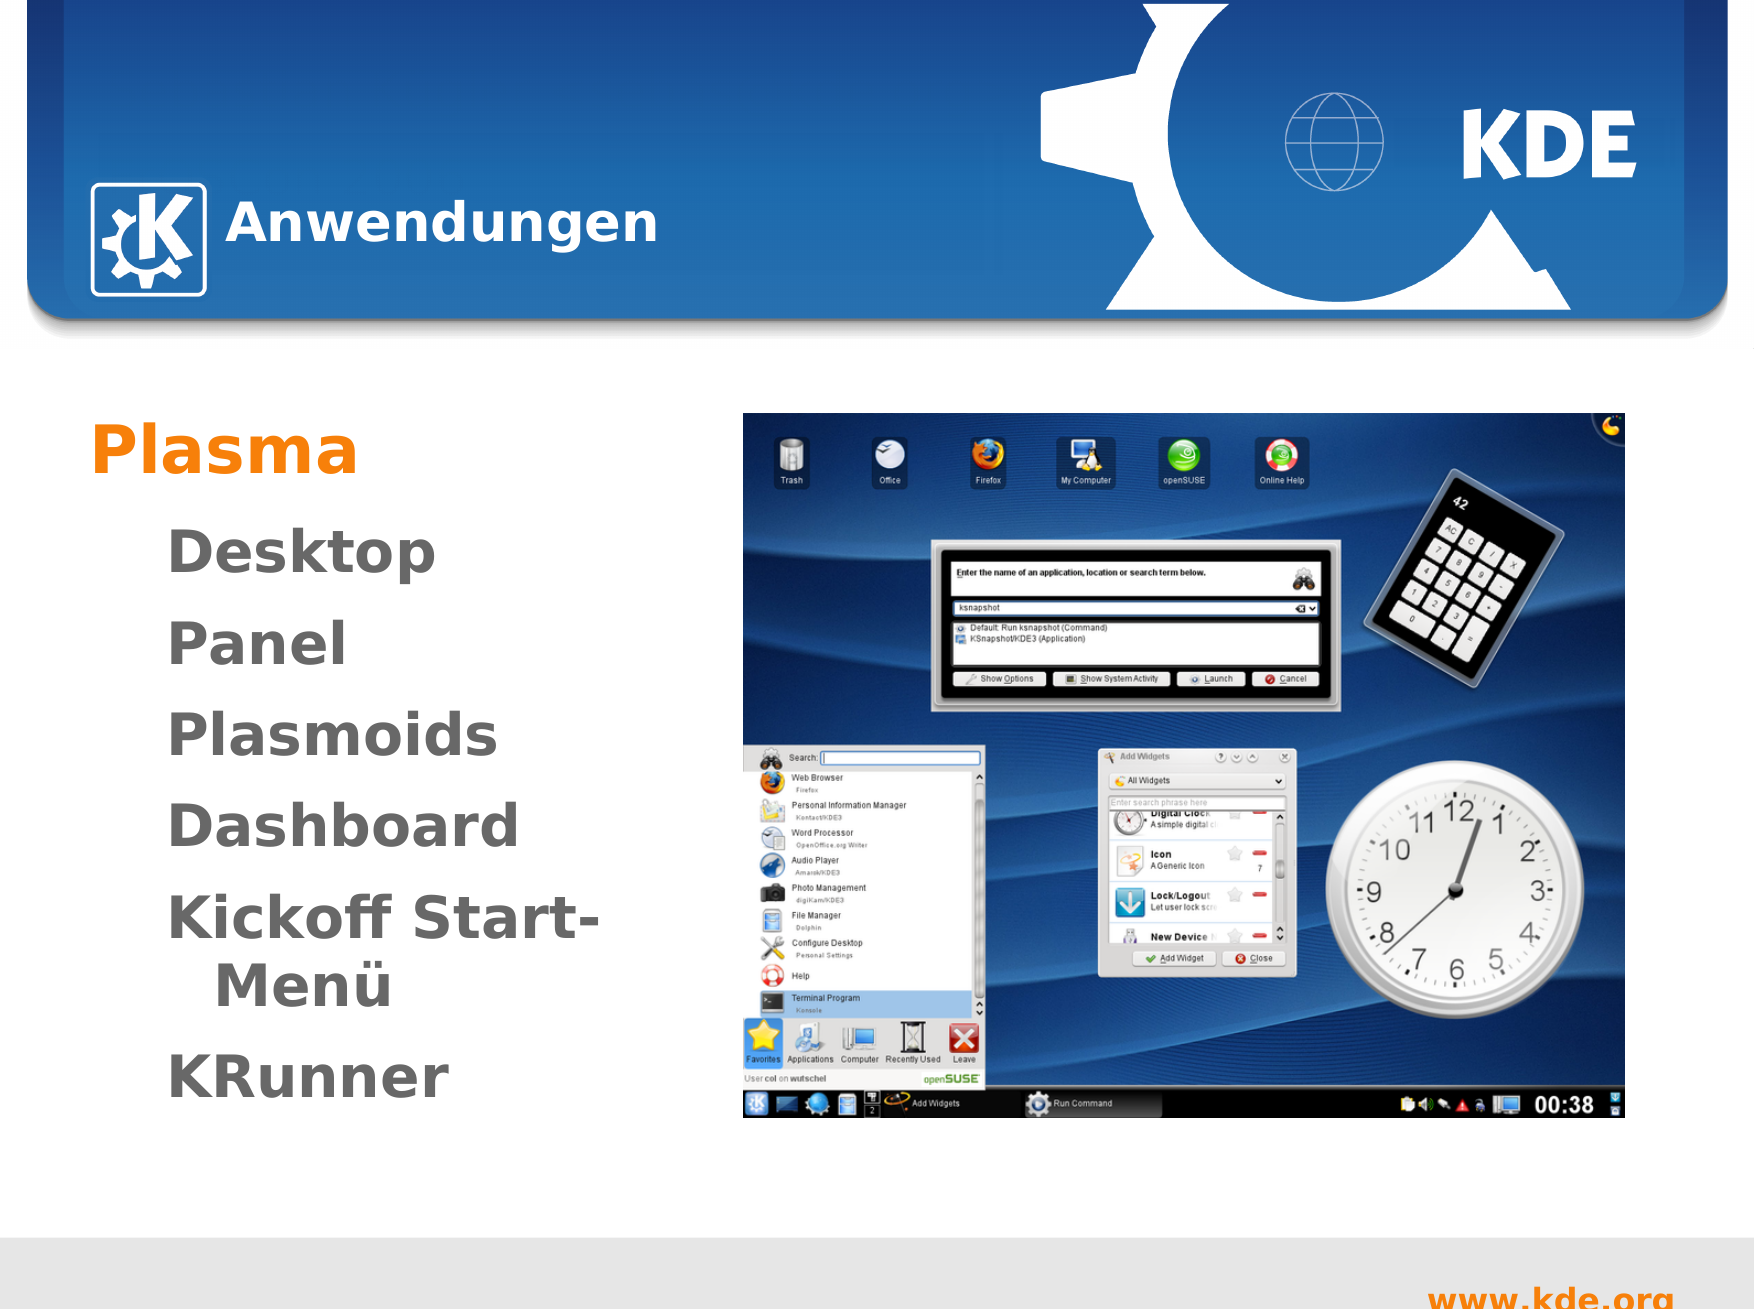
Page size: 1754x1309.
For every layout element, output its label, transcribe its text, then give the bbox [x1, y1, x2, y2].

picture [743, 413, 1625, 1118]
picture [0, 0, 1754, 349]
title Anwendungen [225, 181, 1126, 265]
list Plasma Desktop Panel Plasmoids Dashboard Kickoff Start-Menü KRunner [71, 411, 739, 1163]
